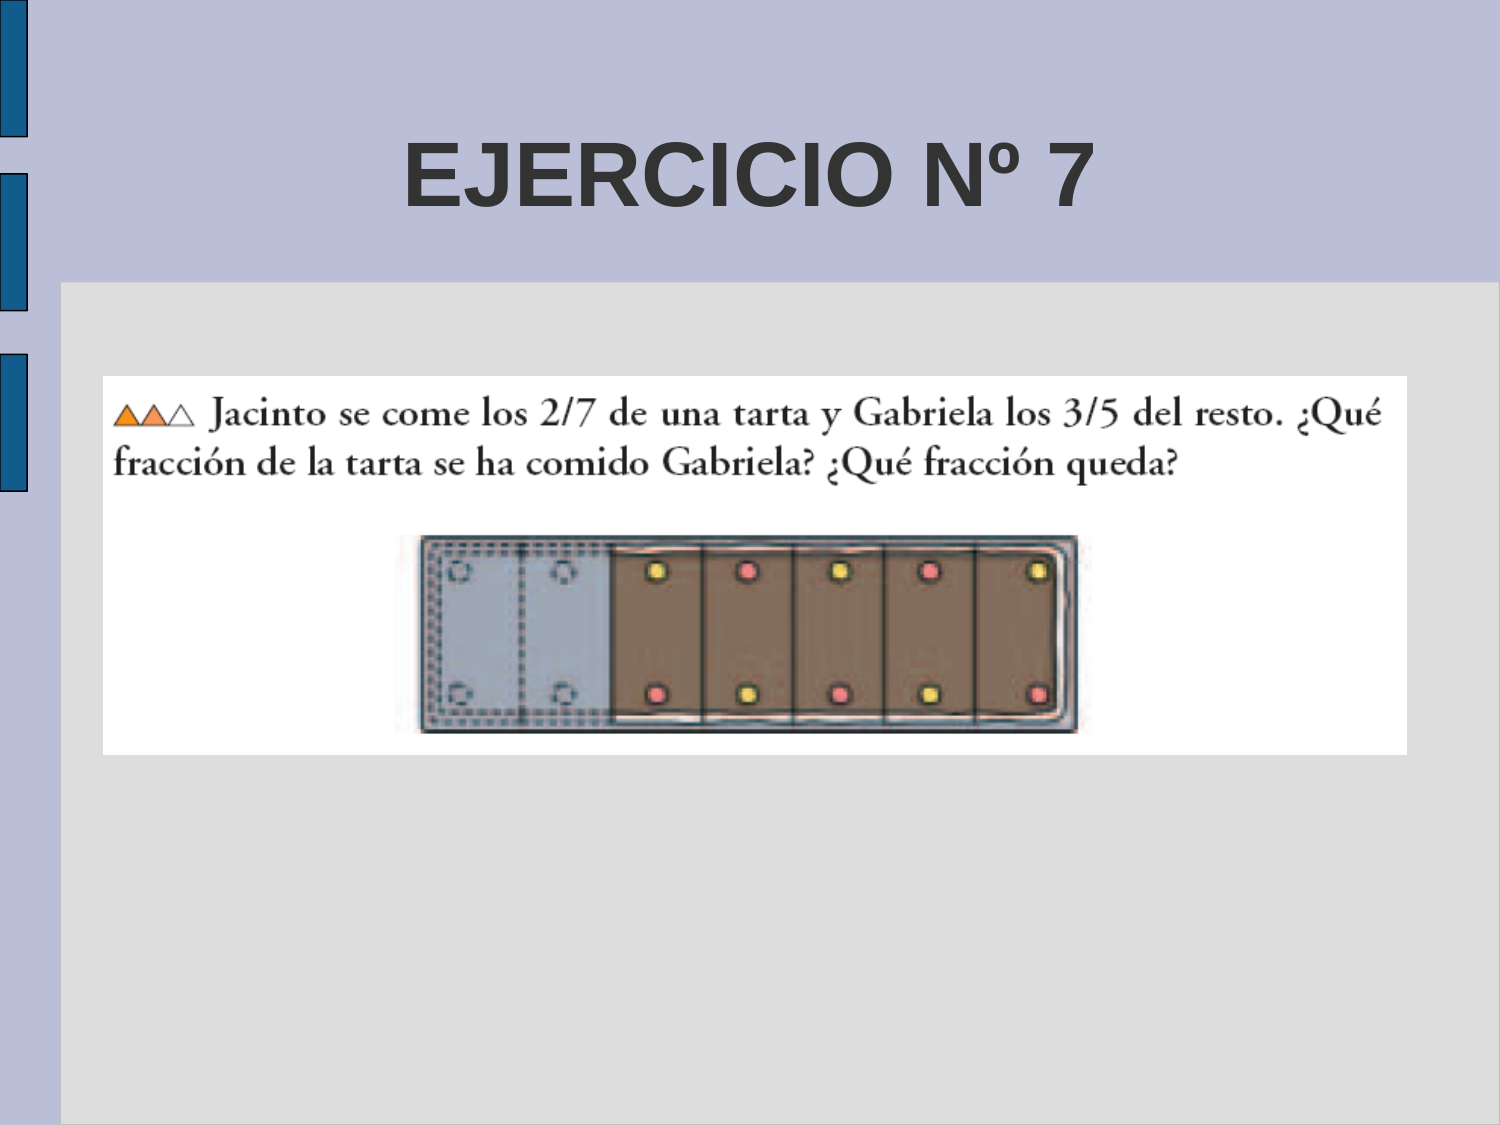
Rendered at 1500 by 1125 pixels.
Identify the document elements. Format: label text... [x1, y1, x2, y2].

title EJERCICIO Nº 7 [110, 80, 1391, 271]
picture [103, 376, 1407, 755]
